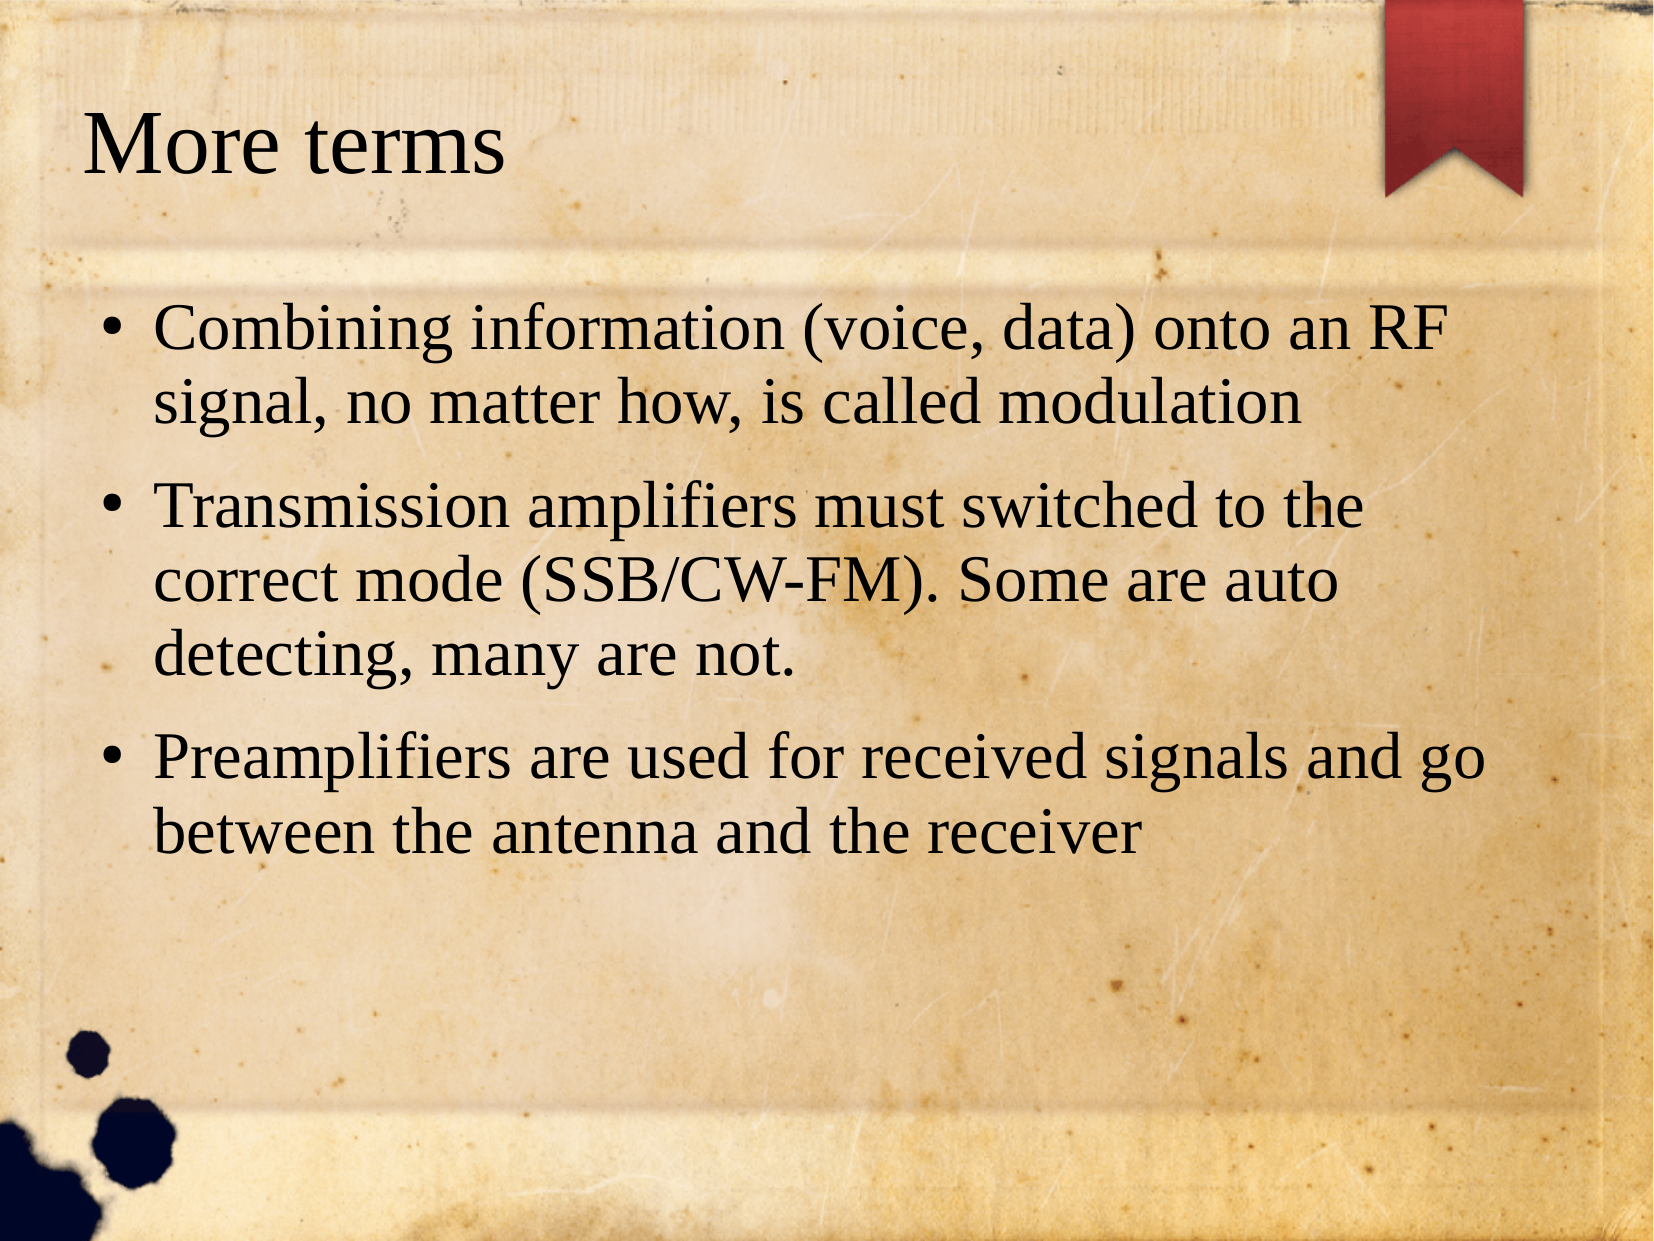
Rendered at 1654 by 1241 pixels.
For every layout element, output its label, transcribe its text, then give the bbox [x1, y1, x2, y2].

picture [0, 0, 1654, 1241]
list Combining information (voice, data) onto an RF signal, no matter how, is called modulation Transmission amplifiers must switched to the correct mode (SSB/CW-FM). Some are auto detecting, many are not. Preamplifiers are used for received signals and go between the antenna and the receiver [82, 290, 1538, 1010]
title More terms [82, 49, 1347, 237]
